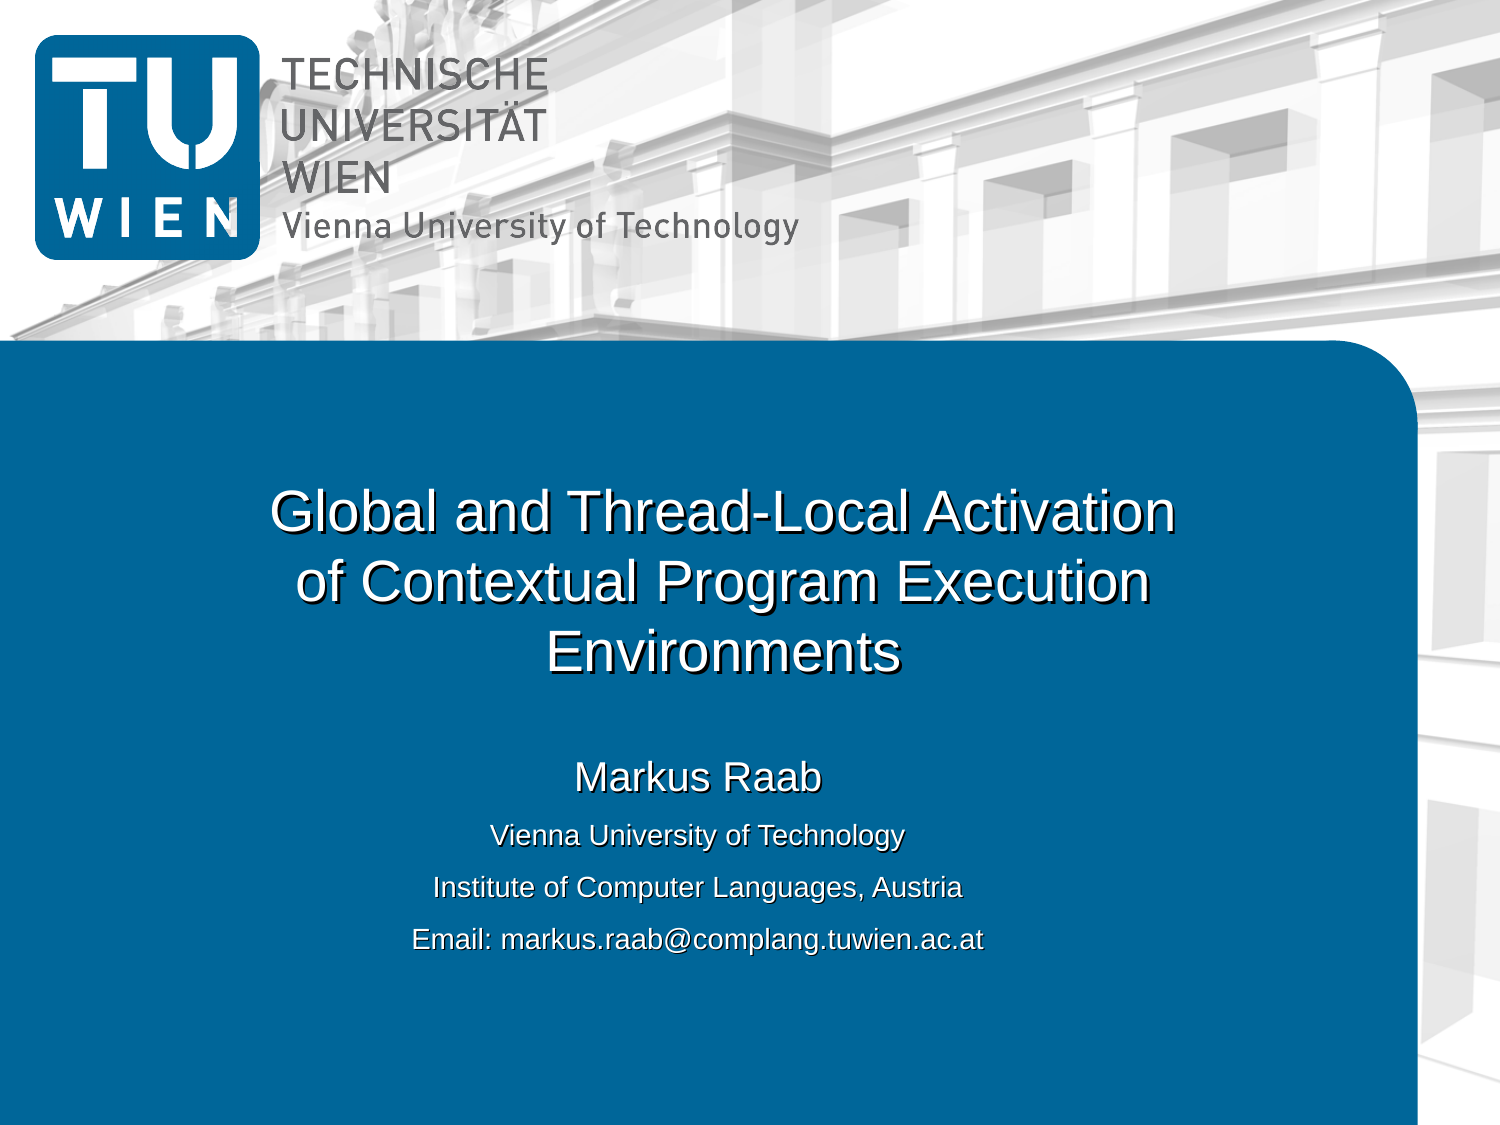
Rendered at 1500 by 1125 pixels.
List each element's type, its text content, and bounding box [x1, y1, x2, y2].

title Global and Thread-Local Activation of Contextual Program Execution Environments [269, 473, 1278, 749]
subtitle Markus Raab Vienna University of Technology Institute of Computer Languages, Austria Email: markus.raab@complang.tuwien.ac.at [411, 750, 1028, 955]
picture [0, 0, 1500, 1125]
